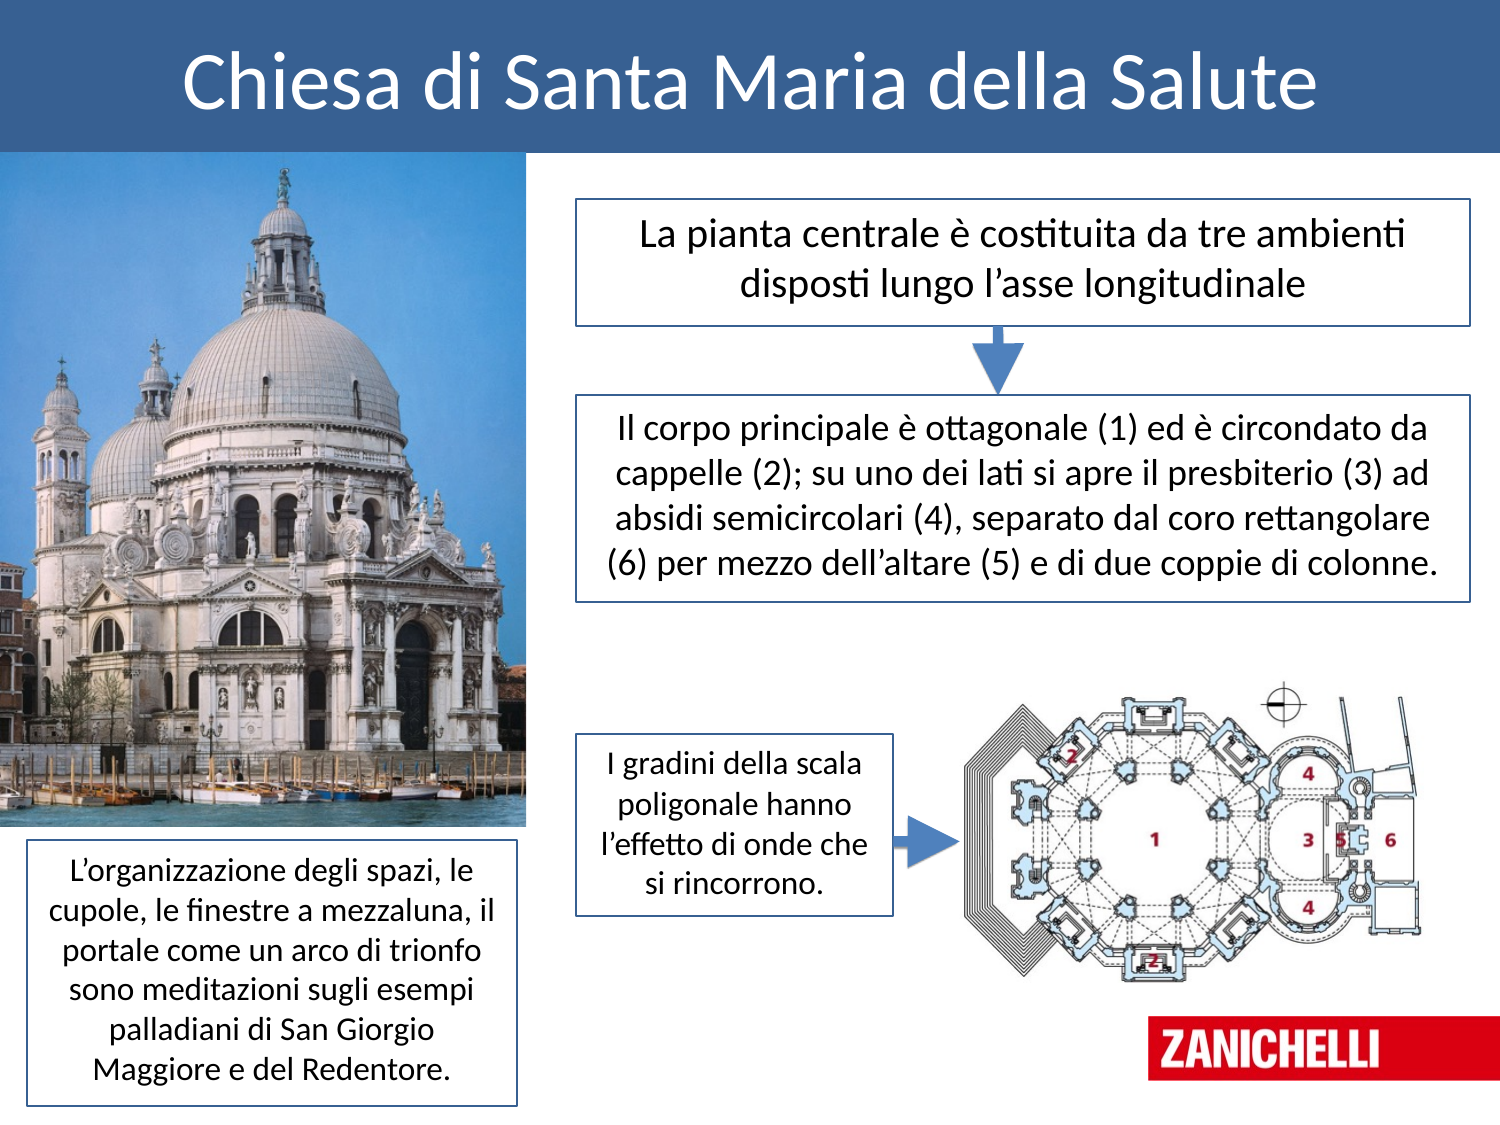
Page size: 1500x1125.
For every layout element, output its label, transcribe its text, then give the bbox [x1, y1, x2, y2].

text_box Chiesa di Santa Maria della Salute [0, 0, 1500, 153]
text_box Il corpo principale è ottagonale (1) ed è circondato da cappelle (2); su uno dei lati si apre il presbiterio (3) ad absidi semicircolari (4), separato dal coro rettangolare (6) per mezzo dell’altare (5) e di due coppie di colonne. [576, 395, 1470, 602]
text_box La pianta centrale è costituita da tre ambienti disposti lungo l’asse longitudinale [576, 198, 1470, 326]
picture [0, 152, 527, 827]
picture [1148, 1016, 1500, 1081]
text_box I gradini della scala poligonale hanno l’effetto di onde che si rincorrono. [576, 734, 894, 917]
text_box L’organizzazione degli spazi, le cupole, le finestre a mezzaluna, il portale come un arco di trionfo sono meditazioni sugli esempi palladiani di San Giorgio Maggiore e del Redentore. [27, 840, 517, 1106]
picture [959, 671, 1426, 983]
